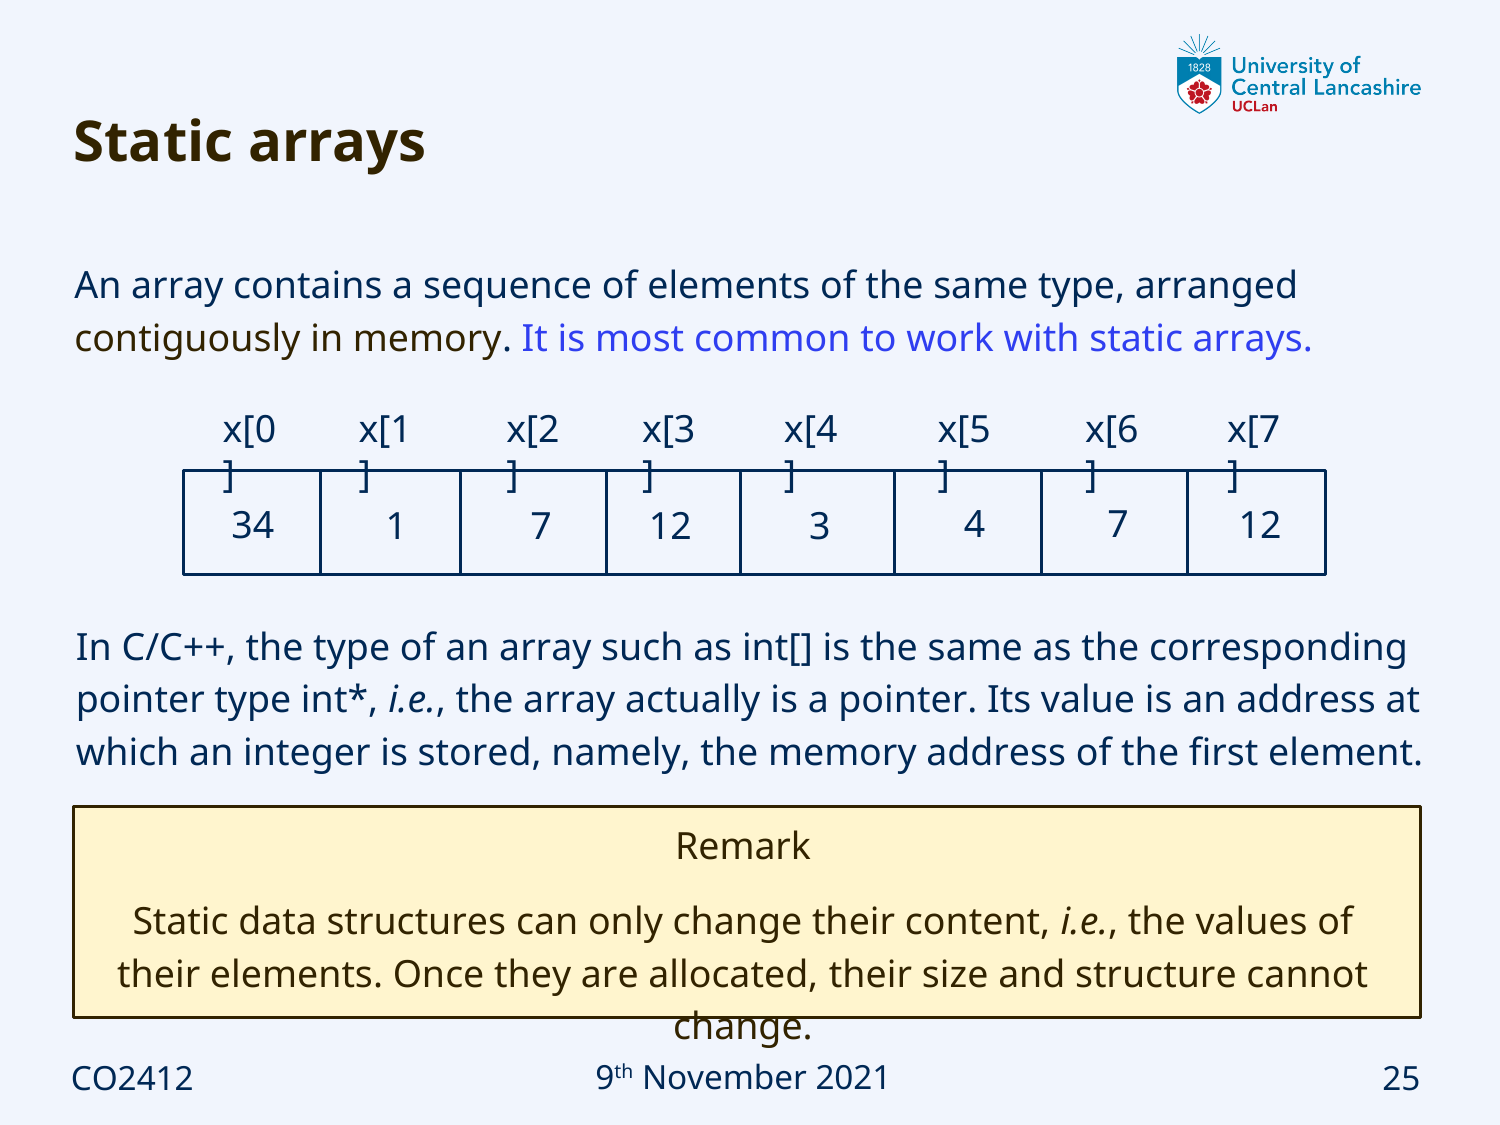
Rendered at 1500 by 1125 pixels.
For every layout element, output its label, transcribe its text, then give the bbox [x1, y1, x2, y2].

text_box In C/C++, the type of an array such as int[] is the same as the corresponding pointer type int*, i.e., the array actually is a pointer. Its value is an address at which an integer is stored, namely, the memory address of the first element. [61, 607, 1447, 786]
text_box x[1] [343, 397, 439, 458]
text_box x[2] [491, 397, 587, 458]
text_box x[3] [627, 397, 723, 458]
text_box [73, 806, 1421, 1018]
text_box 3 [767, 494, 873, 555]
text_box x[6] [1070, 397, 1166, 458]
text_box An array contains a sequence of elements of the same type, arranged contiguously in memory. It is most common to work with static arrays. [59, 245, 1435, 376]
title Static arrays [58, 93, 1475, 186]
text_box 7 [488, 494, 594, 555]
text_box x[0] [207, 397, 303, 458]
text_box 4 [921, 493, 1028, 553]
text_box 7 [1065, 493, 1171, 553]
text_box x[7] [1212, 397, 1307, 458]
text_box x[5] [922, 397, 1018, 458]
text_box 12 [1207, 493, 1313, 553]
text_box 12 [617, 494, 724, 555]
text_box 1 [343, 494, 449, 555]
text_box Remark Static data structures can only change their content, i.e., the values of their elements. Once they are allocated, their size and structure cannot change. [82, 814, 1404, 1010]
text_box x[4] [769, 397, 864, 458]
text_box 34 [200, 494, 306, 554]
picture [1177, 34, 1421, 93]
